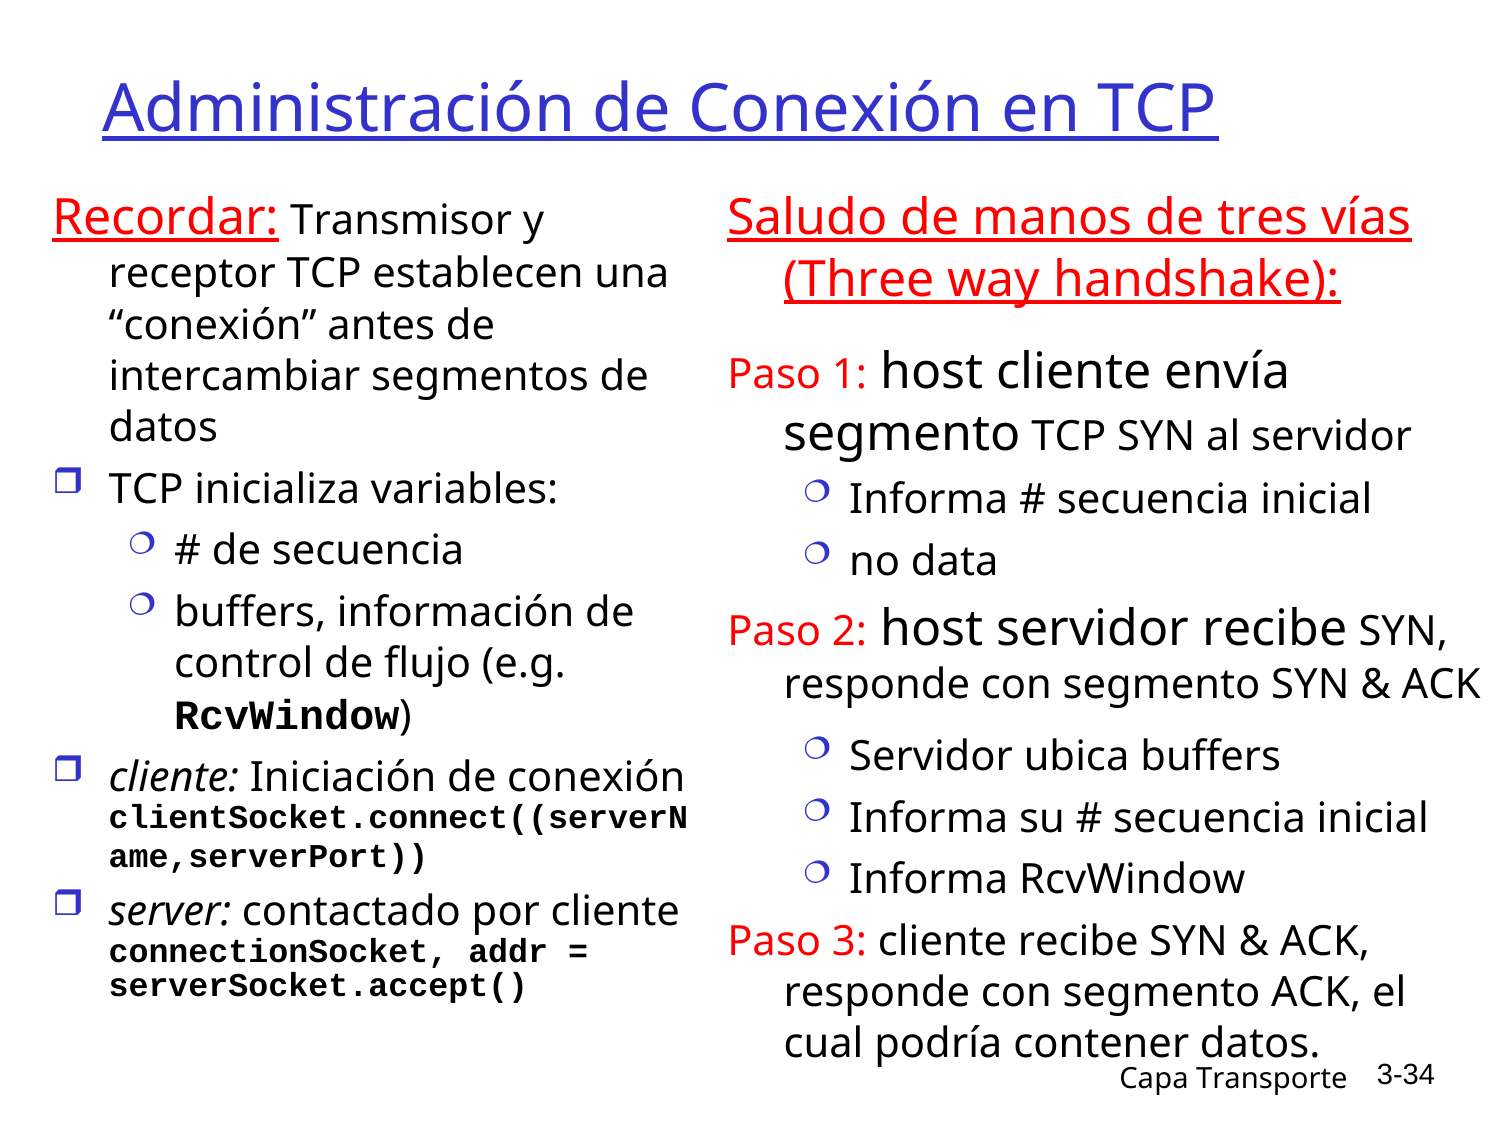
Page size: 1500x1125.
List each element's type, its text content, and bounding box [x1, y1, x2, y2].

list Saludo de manos de tres vías (Three way handshake): Paso 1: host cliente envía segmento TCP SYN al servidor Informa # secuencia inicial no data Paso 2: host servidor recibe SYN, responde con segmento SYN & ACK Servidor ubica buffers Informa su # secuencia inicial Informa RcvWindow Paso 3: cliente recibe SYN & ACK, responde con segmento ACK, el cual podría contener datos. [712, 177, 1500, 1094]
title Administración de Conexión en TCP [87, 15, 1426, 177]
list Recordar: Transmisor y receptor TCP establecen una “conexión” antes de intercambiar segmentos de datos TCP inicializa variables: # de secuencia buffers, información de control de flujo (e.g. RcvWindow) cliente: Iniciación de conexión clientSocket.connect((serverName,serverPort)) server: contactado por cliente connectionSocket, addr = serverSocket.accept() [37, 177, 712, 1017]
